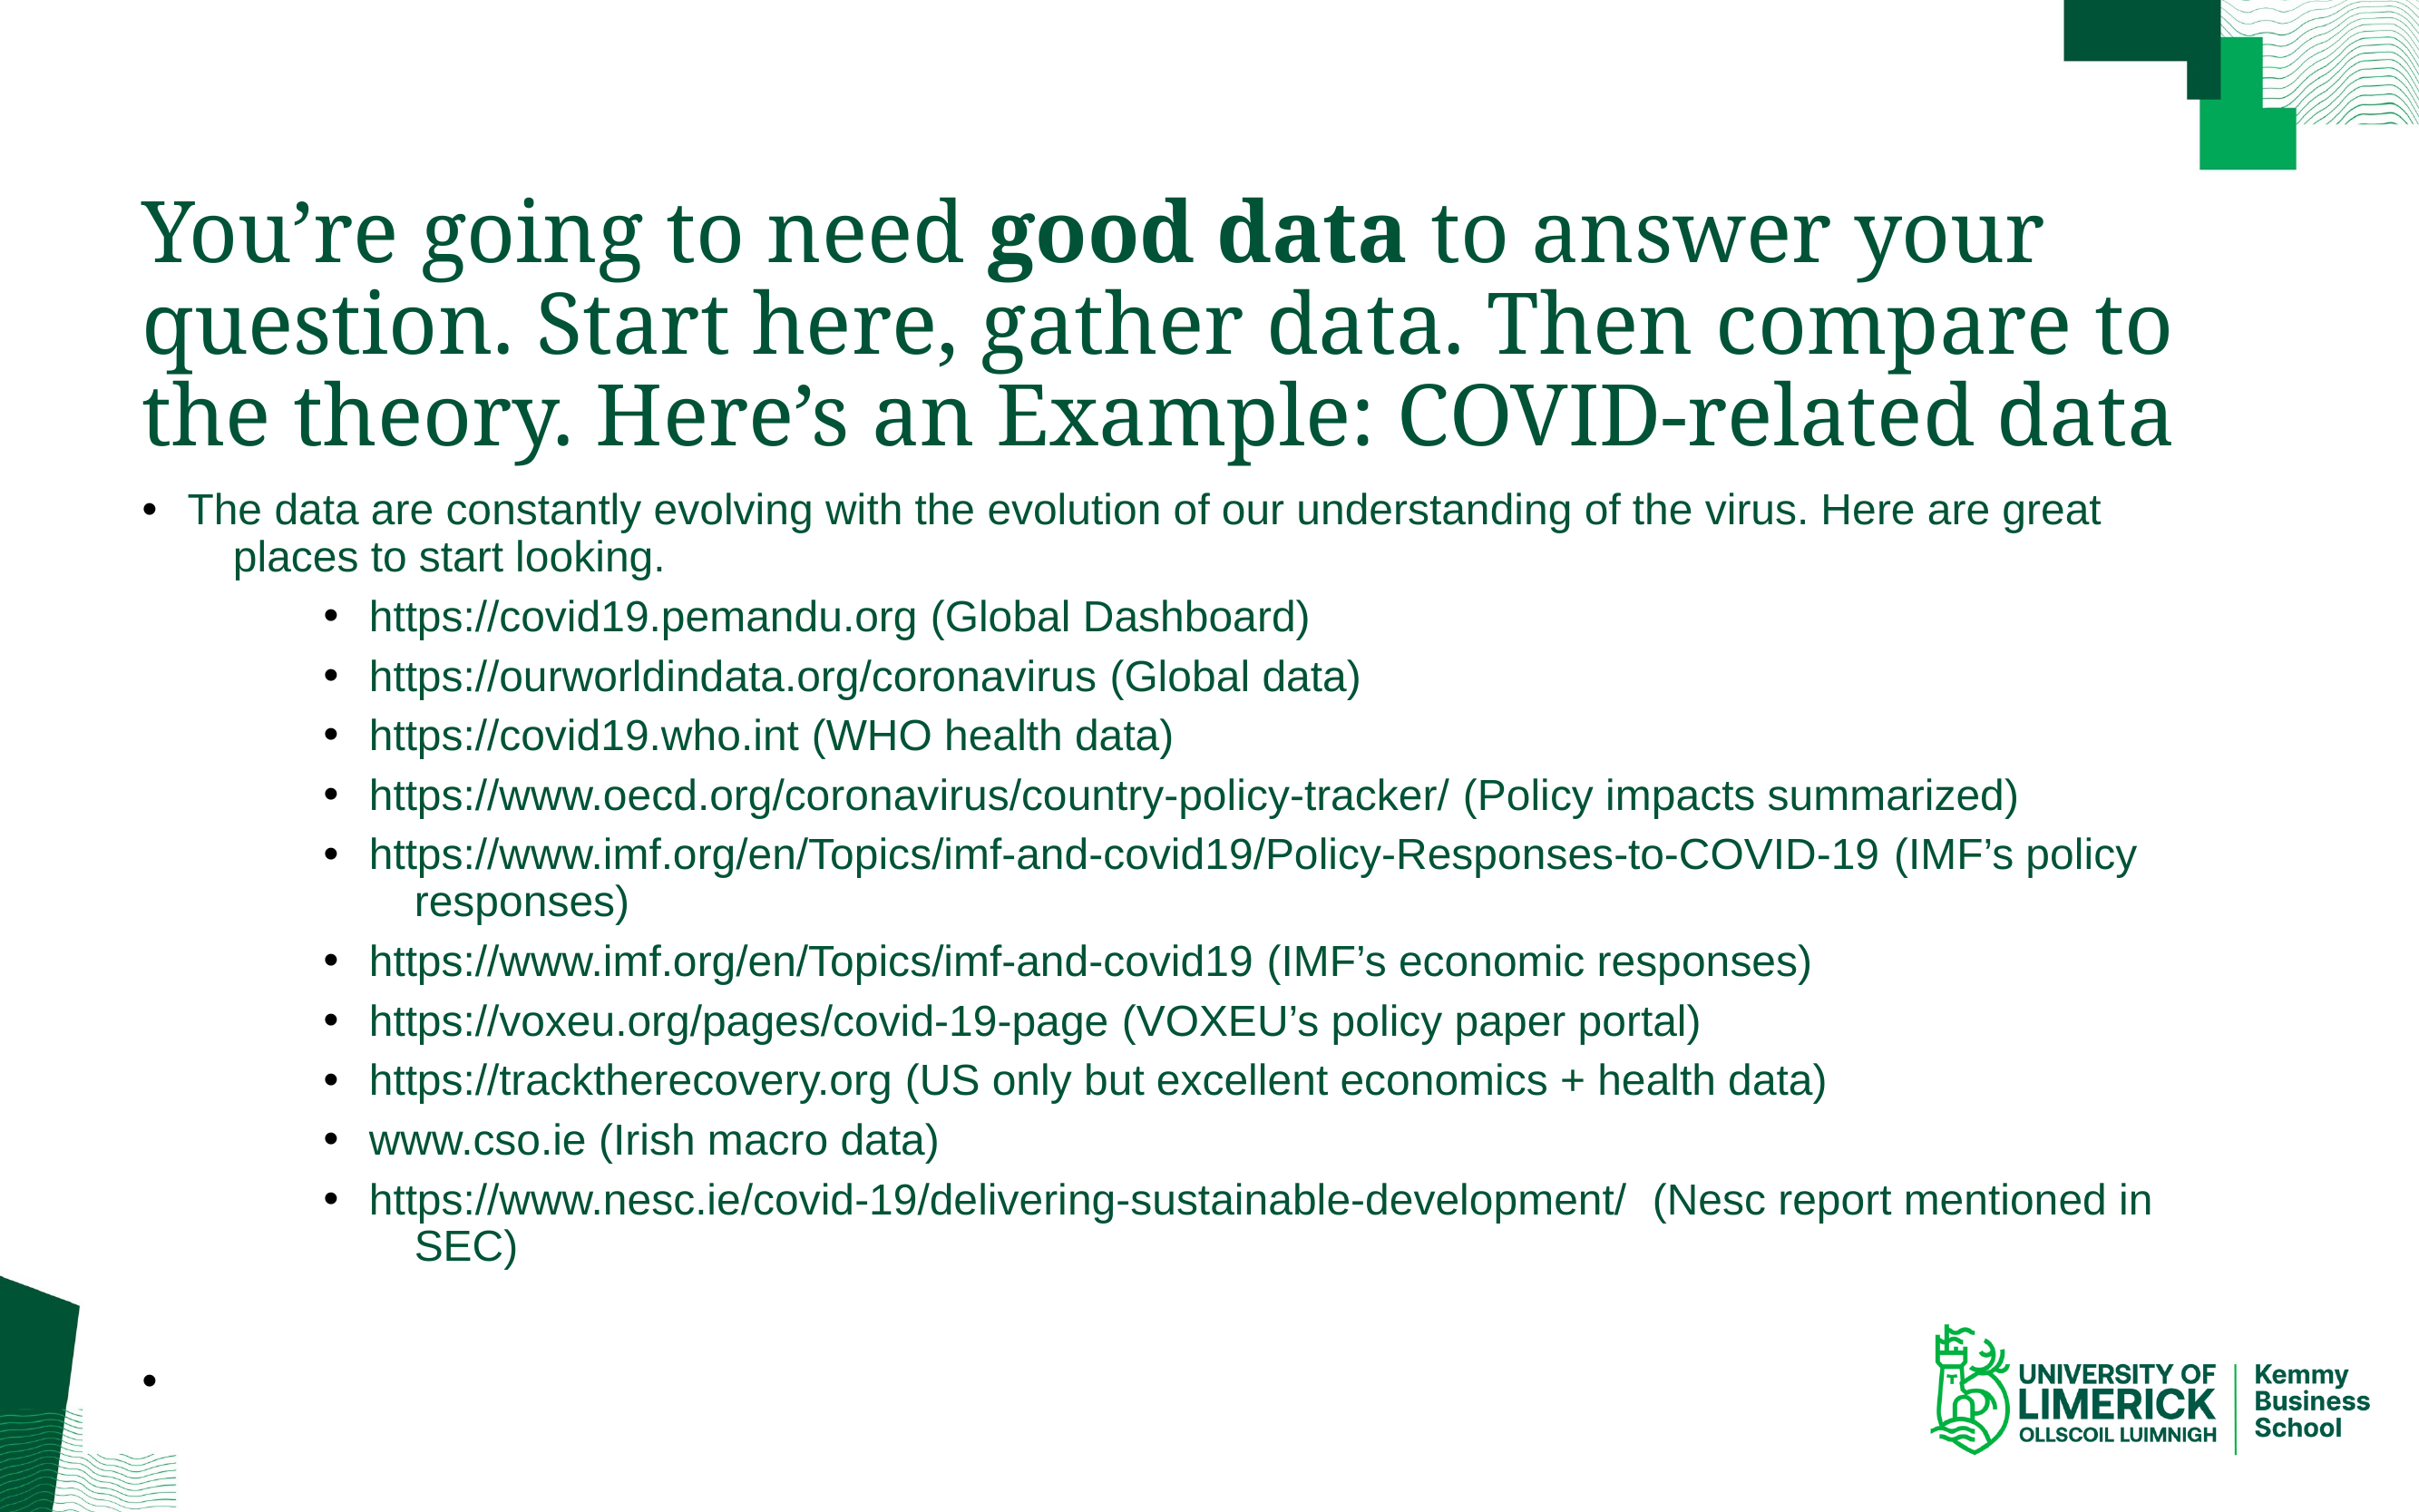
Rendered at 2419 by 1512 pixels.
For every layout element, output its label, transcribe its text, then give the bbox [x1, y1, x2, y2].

title You’re going to need good data to answer your question. Start here, gather data. Then compare to the theory. Here’s an Example: COVID-related data [128, 181, 2215, 337]
list The data are constantly evolving with the evolution of our understanding of the virus. Here are great places to start looking. https://covid19.pemandu.org (Global Dashboard) https://ourworldindata.org/coronavirus (Global data) https://covid19.who.int (WHO health data) https://www.oecd.org/coronavirus/country-policy-tracker/ (Policy impacts summarized) https://www.imf.org/en/Topics/imf-and-covid19/Policy-Responses-to-COVID-19 (IMF’s policy responses) https://www.imf.org/en/Topics/imf-and-covid19 (IMF’s economic responses) https://voxeu.org/pages/covid-19-page (VOXEU’s policy paper portal) https://tracktherecovery.org (US only but excellent economics + health data) www.cso.ie (Irish macro data) https://www.nesc.ie/covid-19/delivering-sustainable-development/ (Nesc report mentioned in SEC) [128, 480, 2215, 1362]
